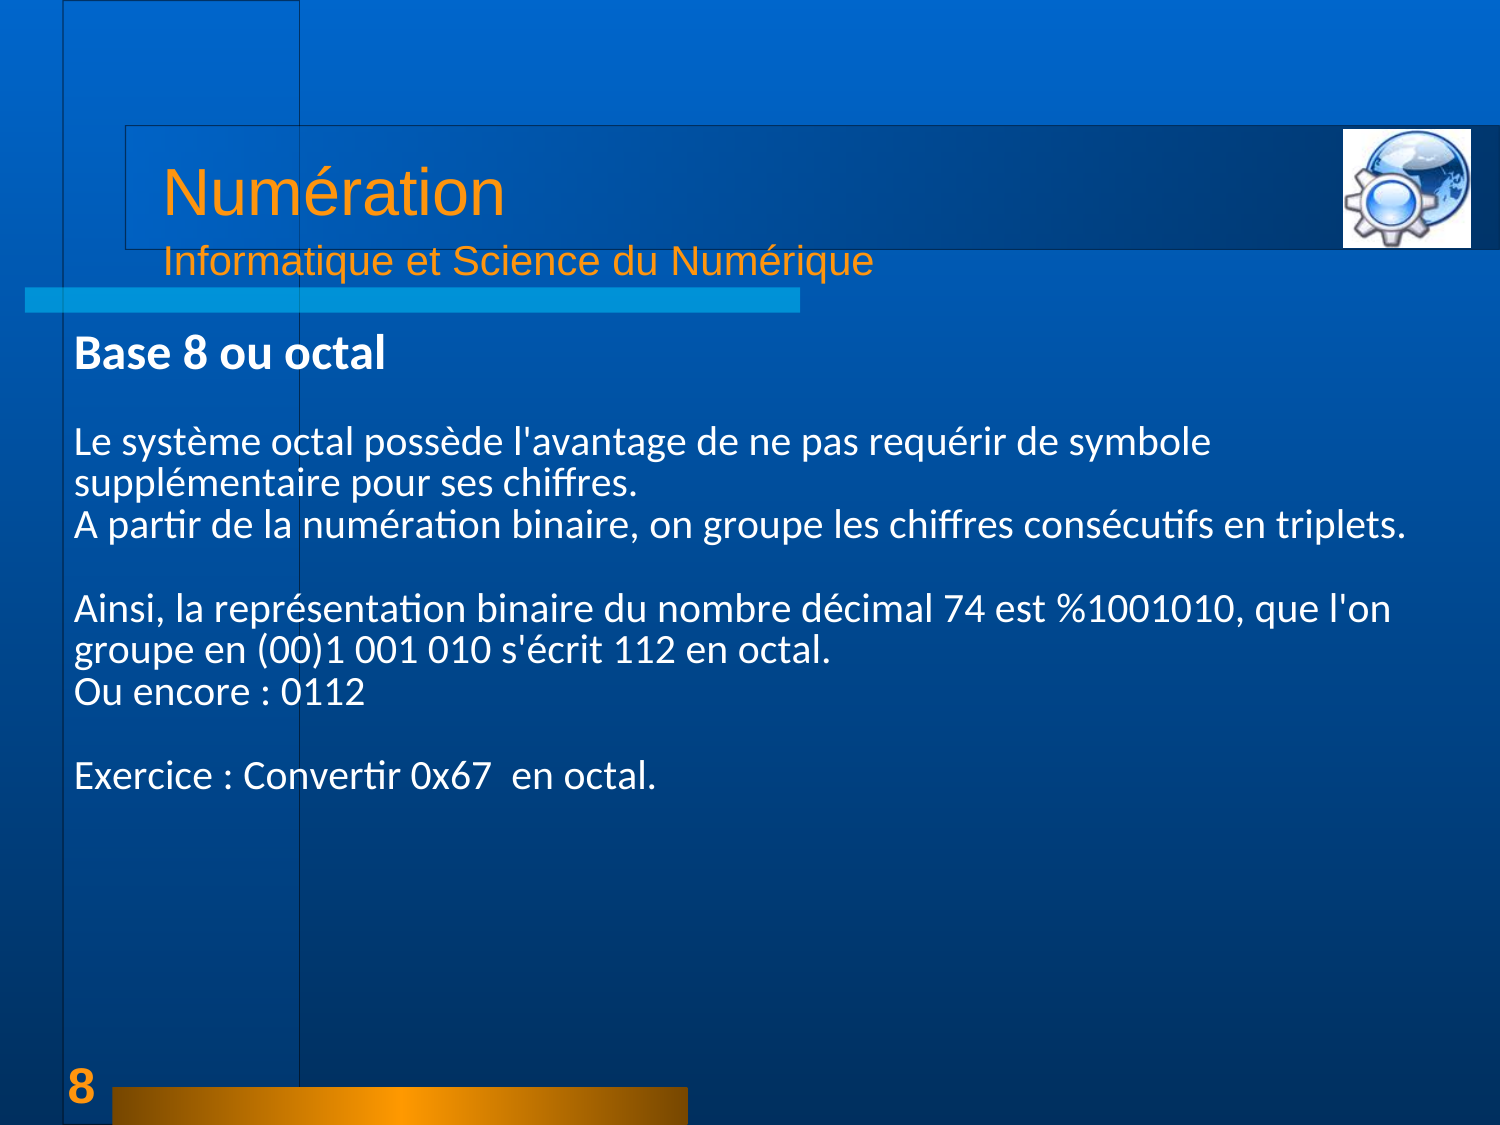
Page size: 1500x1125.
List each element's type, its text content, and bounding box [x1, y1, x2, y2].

text_box Base 8 ou octal Le système octal possède l'avantage de ne pas requérir de symbole supplémentaire pour ses chiffres. A partir de la numération binaire, on groupe les chiffres consécutifs en triplets. Ainsi, la représentation binaire du nombre décimal 74 est %1001010, que l'on groupe en (00)1 001 010 s'écrit 112 en octal. Ou encore : 0112 Exercice : Convertir 0x67 en octal. [59, 324, 1477, 911]
picture [1343, 129, 1471, 248]
